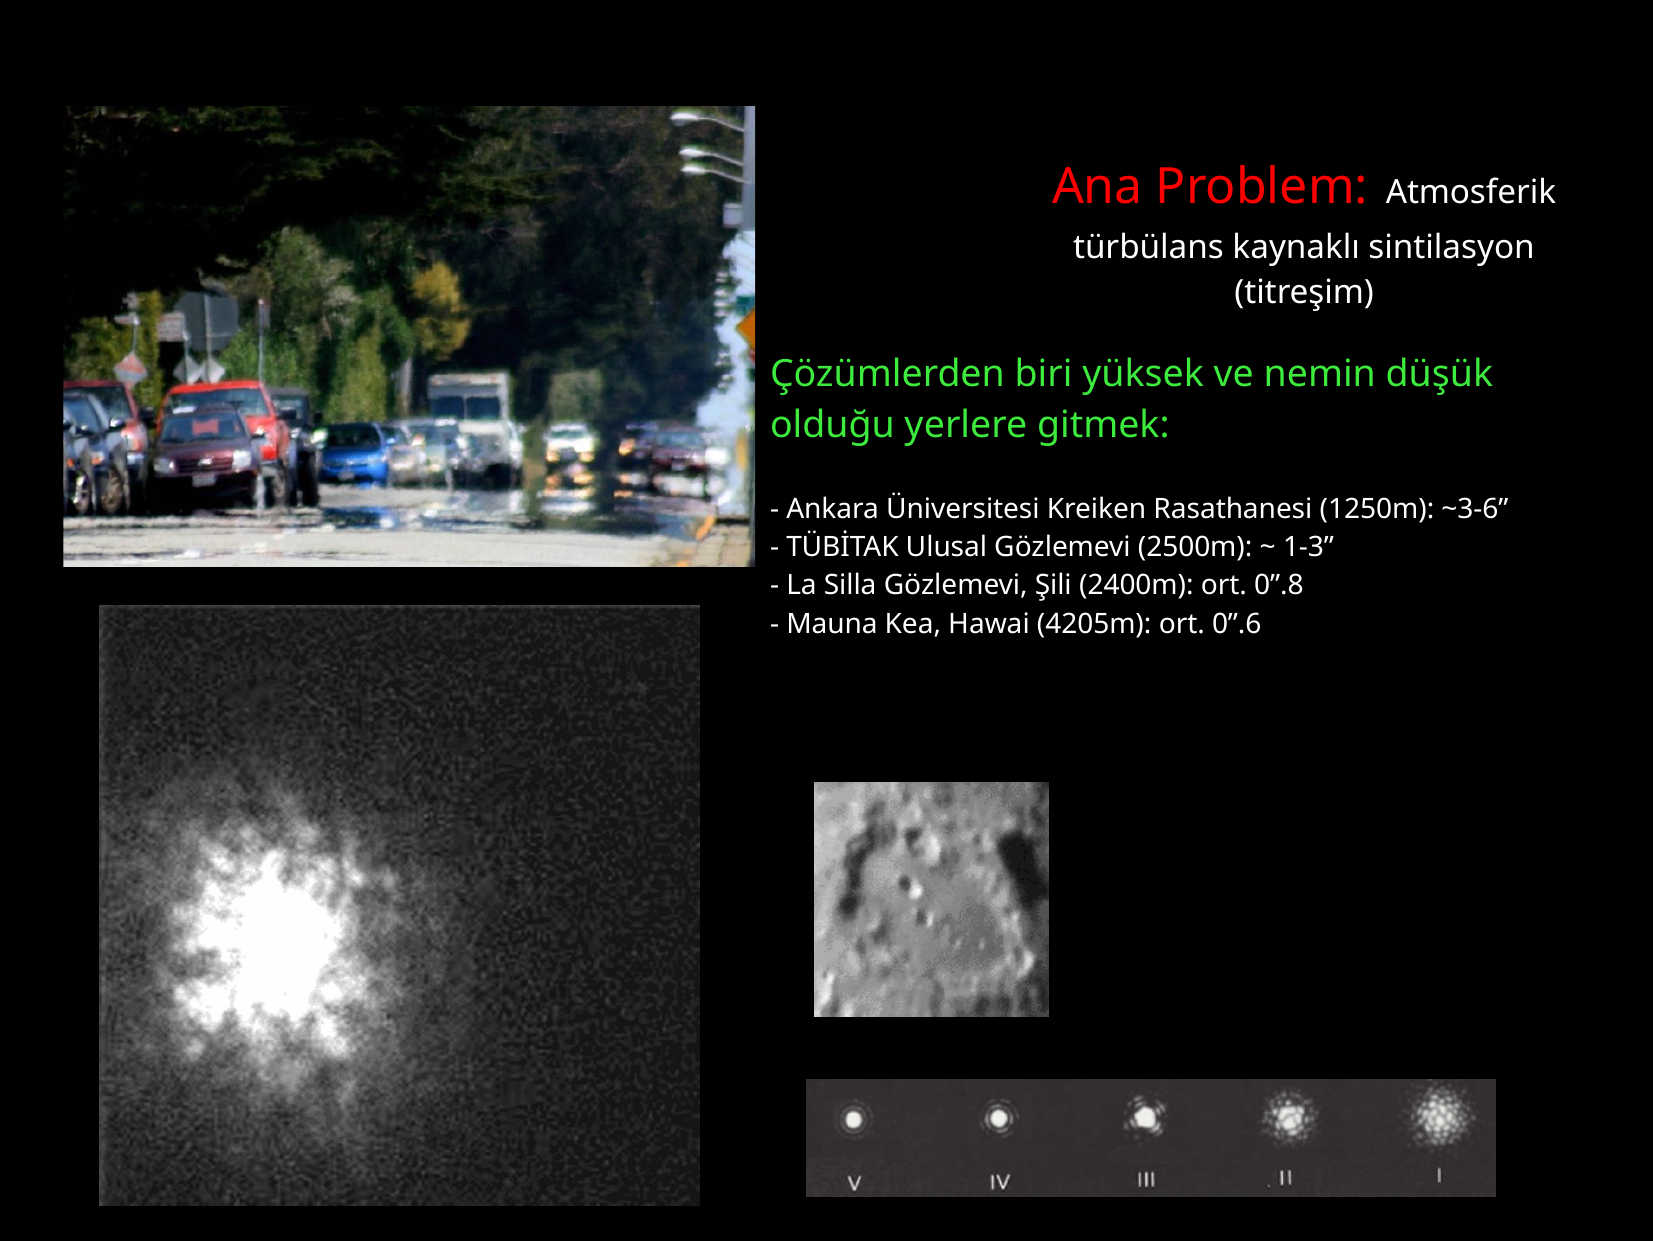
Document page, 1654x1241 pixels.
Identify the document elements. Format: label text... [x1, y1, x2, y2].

text_box Çözümlerden biri yüksek ve nemin düşük olduğu yerlere gitmek: - Ankara Üniversitesi Kreiken Rasathanesi (1250m): ~3-6” - TÜBİTAK Ulusal Gözlemevi (2500m): ~ 1-3” - La Silla Gözlemevi, Şili (2400m): ort. 0”.8 - Mauna Kea, Hawai (4205m): ort. 0”.6 [755, 339, 1640, 660]
picture [814, 782, 1049, 1017]
picture [63, 106, 756, 567]
picture [99, 605, 700, 1206]
picture [806, 1079, 1496, 1197]
text_box Ana Problem: Atmosferik türbülans kaynaklı sintilasyon (titreşim) [1026, 124, 1582, 303]
